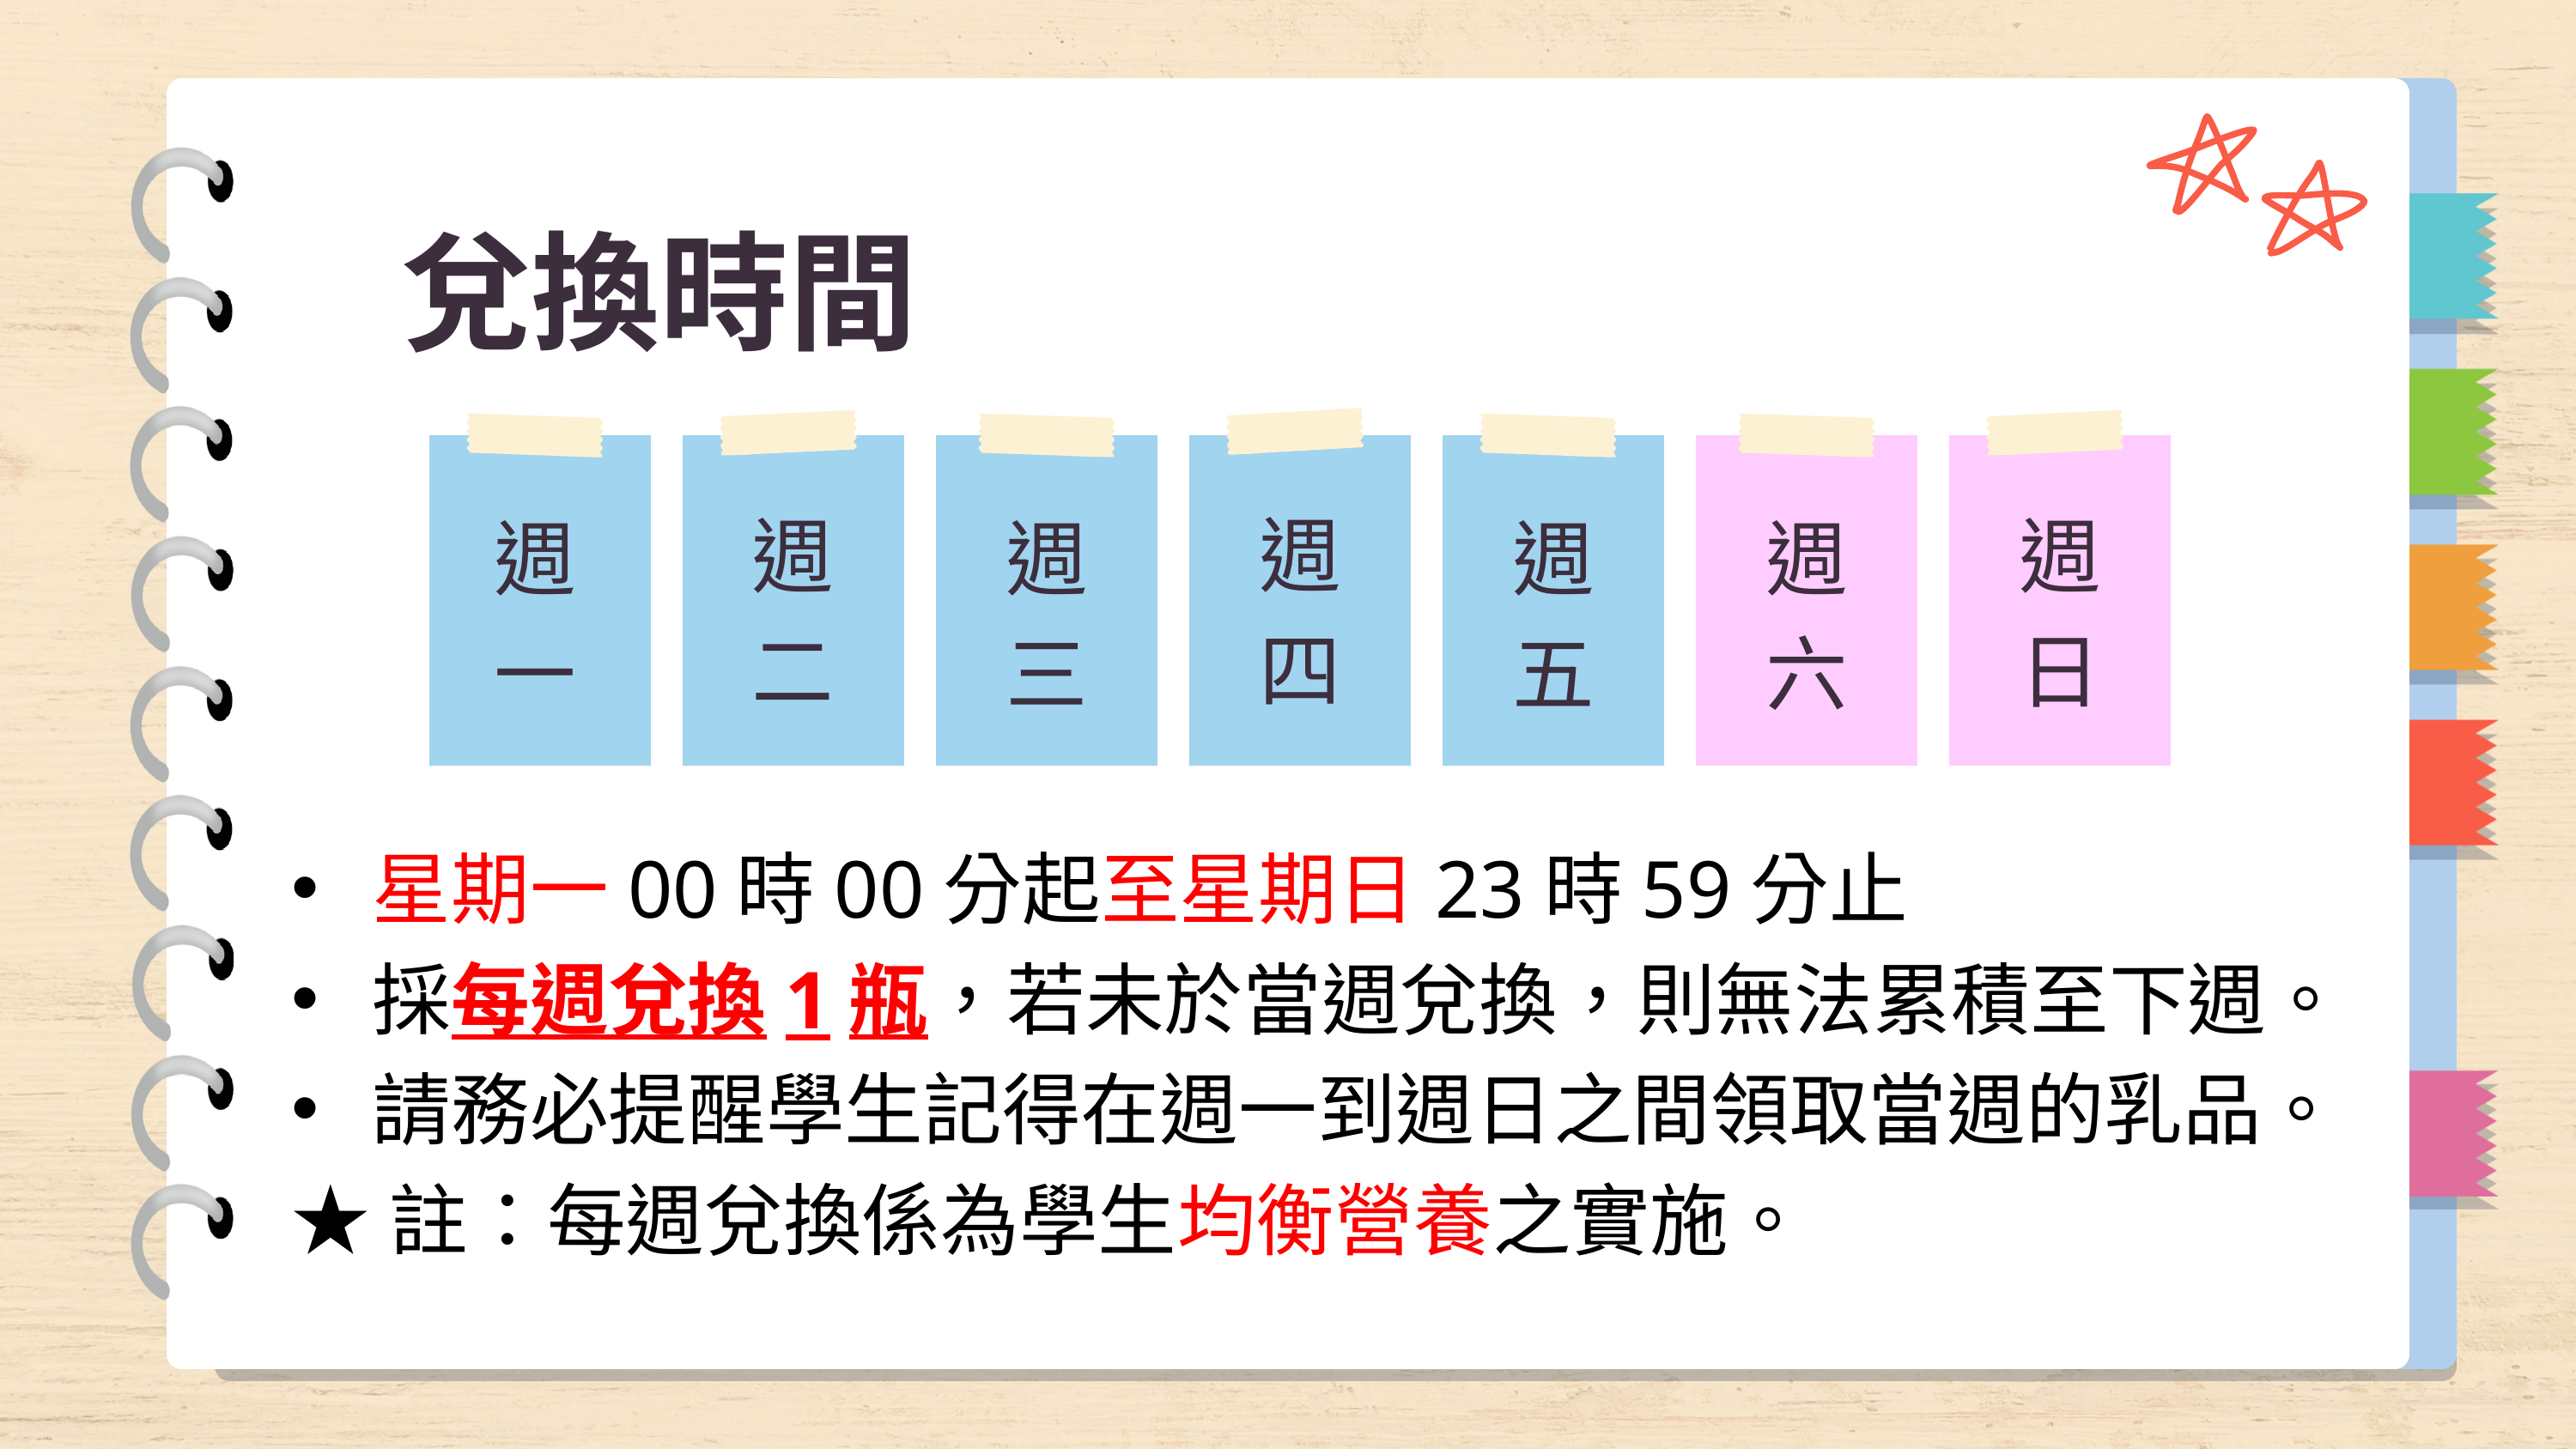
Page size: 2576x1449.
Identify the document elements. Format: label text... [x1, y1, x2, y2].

text_box [935, 413, 1158, 766]
text_box 週四 [1229, 487, 1371, 741]
text_box 週一 [465, 490, 605, 745]
text_box 週二 [722, 488, 864, 743]
text_box 星期一00時00分起至星期日23時59分止 採每週兌換1瓶，若未於當週兌換，則無法累積至下週。 請務必提醒學生記得在週一到週日之間領取當週的乳品。 ★註：每週兌換係為學生均衡營養之實施。 [278, 833, 2350, 1276]
text_box 兌換時間 [402, 211, 1600, 368]
text_box 週日 [1989, 488, 2131, 743]
text_box 週三 [981, 490, 1112, 745]
text_box [1442, 413, 1665, 766]
text_box [683, 409, 905, 766]
text_box [1948, 409, 2172, 766]
text_box 週五 [1483, 490, 1624, 745]
text_box 週六 [1724, 490, 1889, 745]
text_box [2146, 112, 2368, 258]
text_box [1695, 413, 1918, 766]
text_box [429, 413, 652, 766]
text_box [1188, 408, 1412, 766]
text_box [130, 148, 234, 1301]
